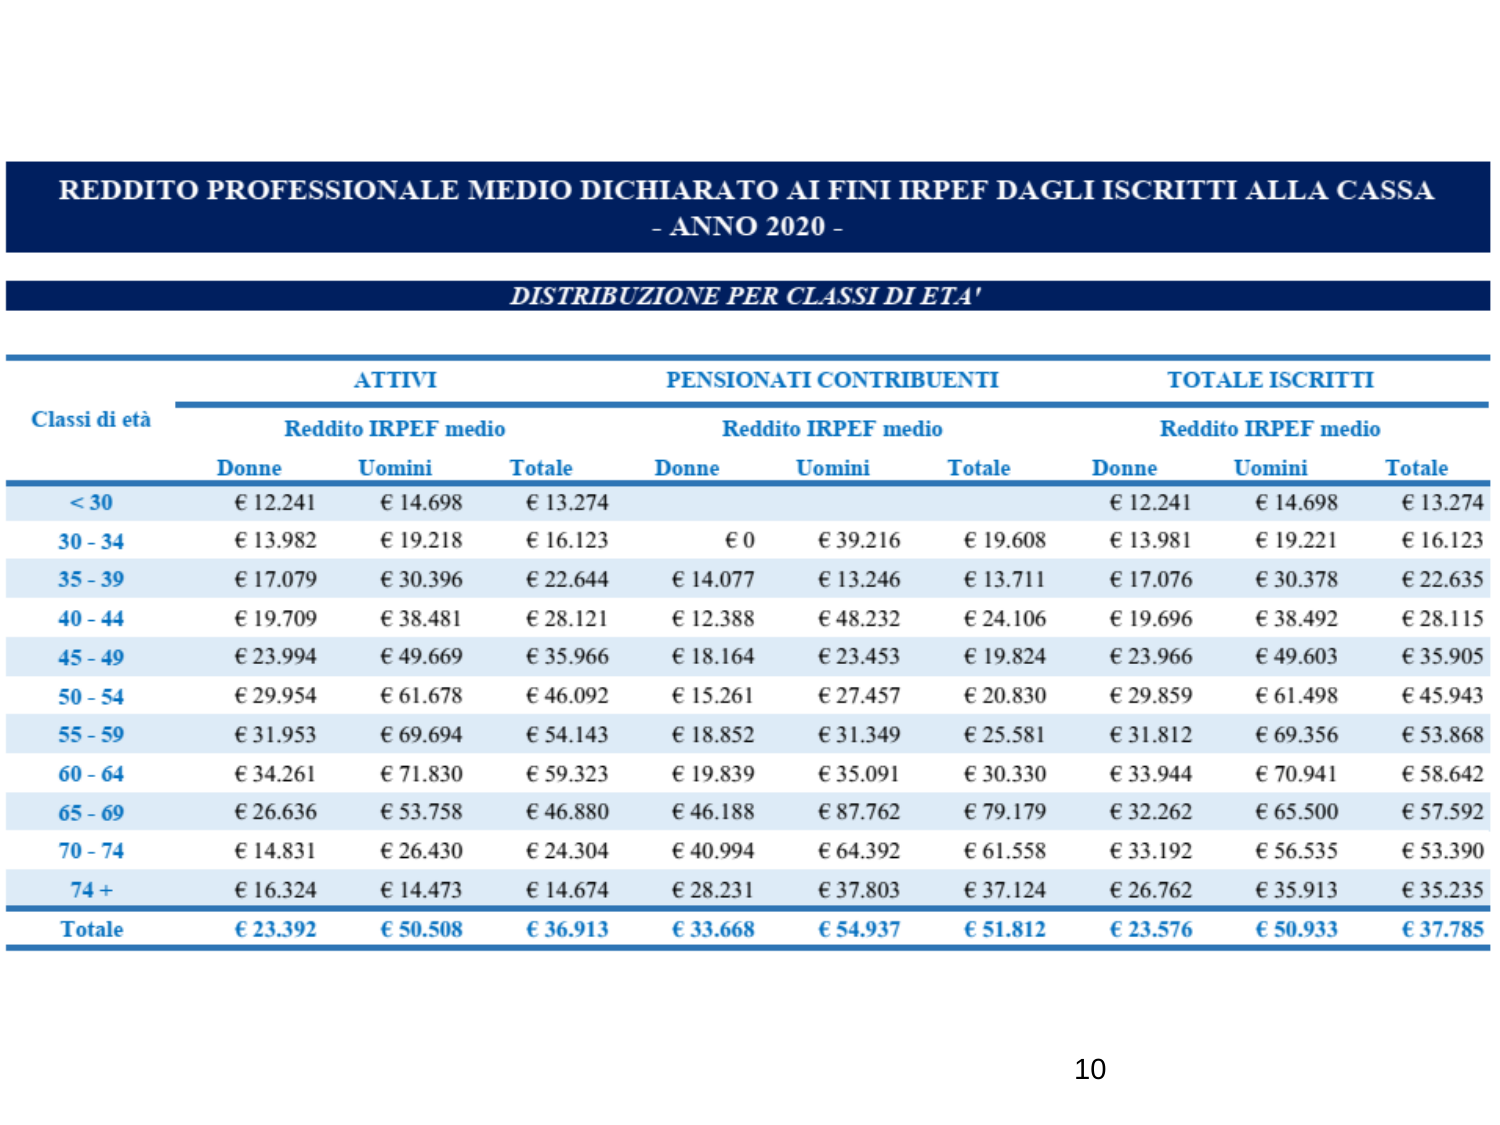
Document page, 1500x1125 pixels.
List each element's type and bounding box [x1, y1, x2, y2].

text_box [1059, 1042, 1397, 1103]
picture [0, 154, 1500, 959]
